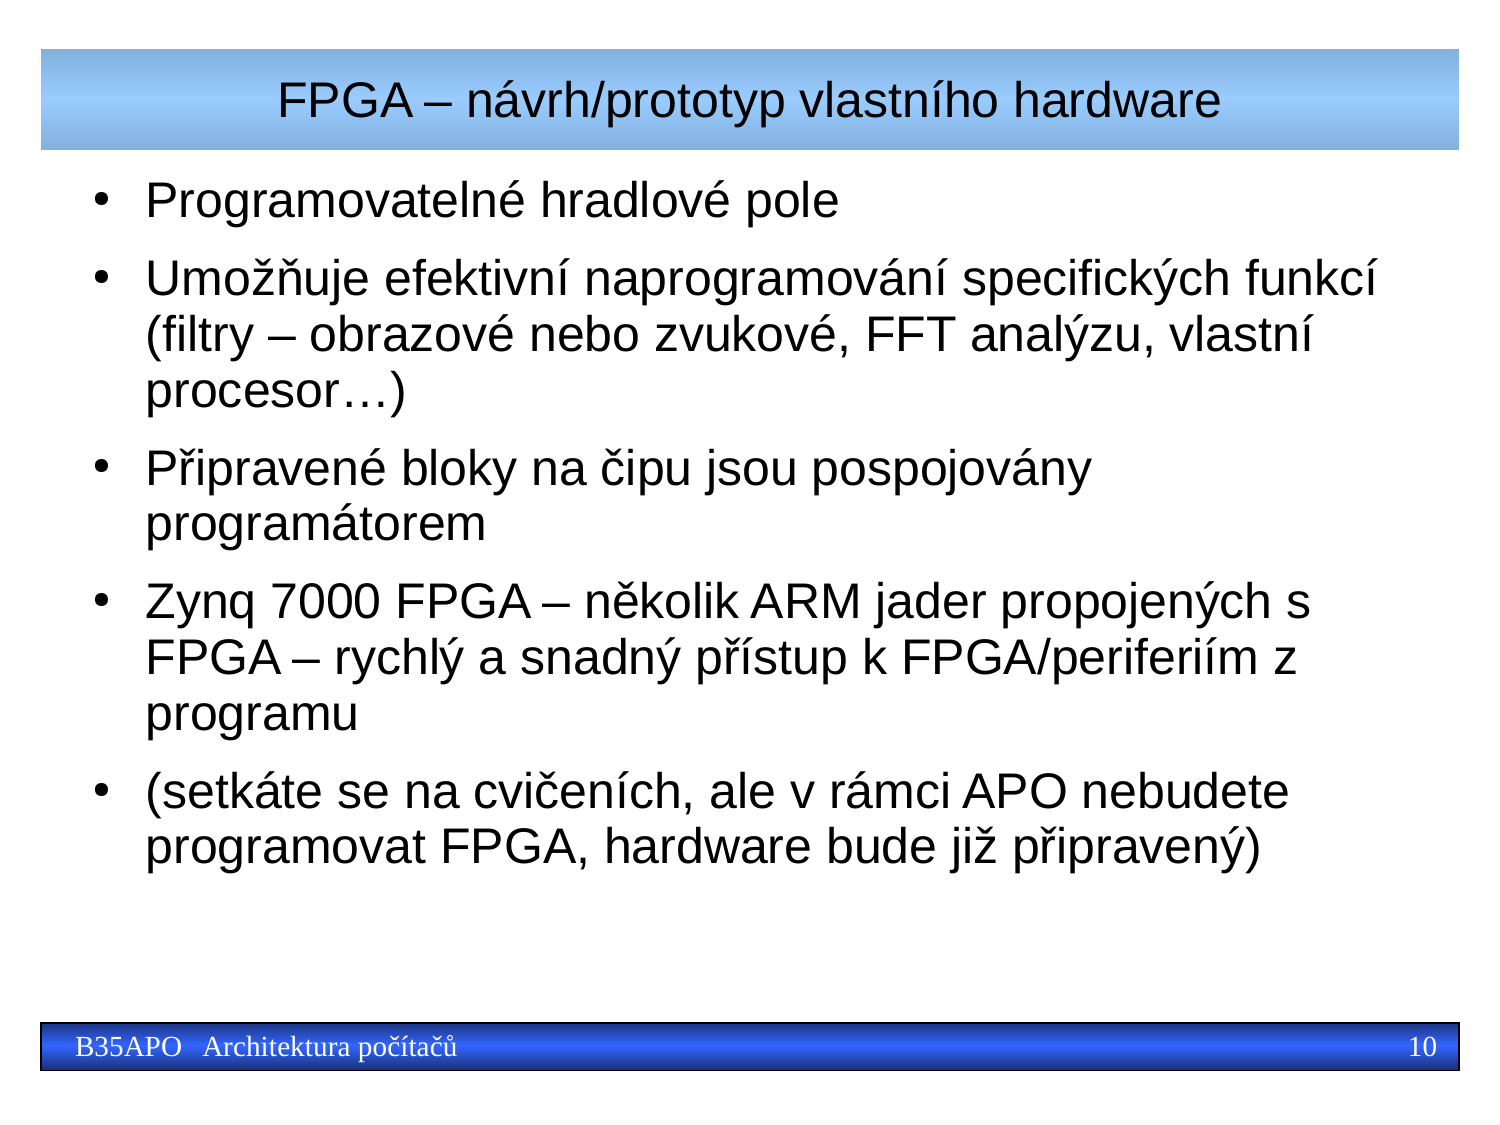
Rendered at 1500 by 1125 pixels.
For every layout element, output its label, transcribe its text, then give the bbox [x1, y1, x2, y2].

title FPGA – návrh/prototyp vlastního hardware [41, 49, 1459, 150]
list Programovatelné hradlové pole Umožňuje efektivní naprogramování specifických funkcí (filtry – obrazové nebo zvukové, FFT analýzu, vlastní procesor…) Připravené bloky na čipu jsou pospojovány programátorem Zynq 7000 FPGA – několik ARM jader propojených s FPGA – rychlý a snadný přístup k FPGA/periferiím z programu (setkáte se na cvičeních, ale v rámci APO nebudete programovat FPGA, hardware bude již připravený) [75, 172, 1426, 916]
